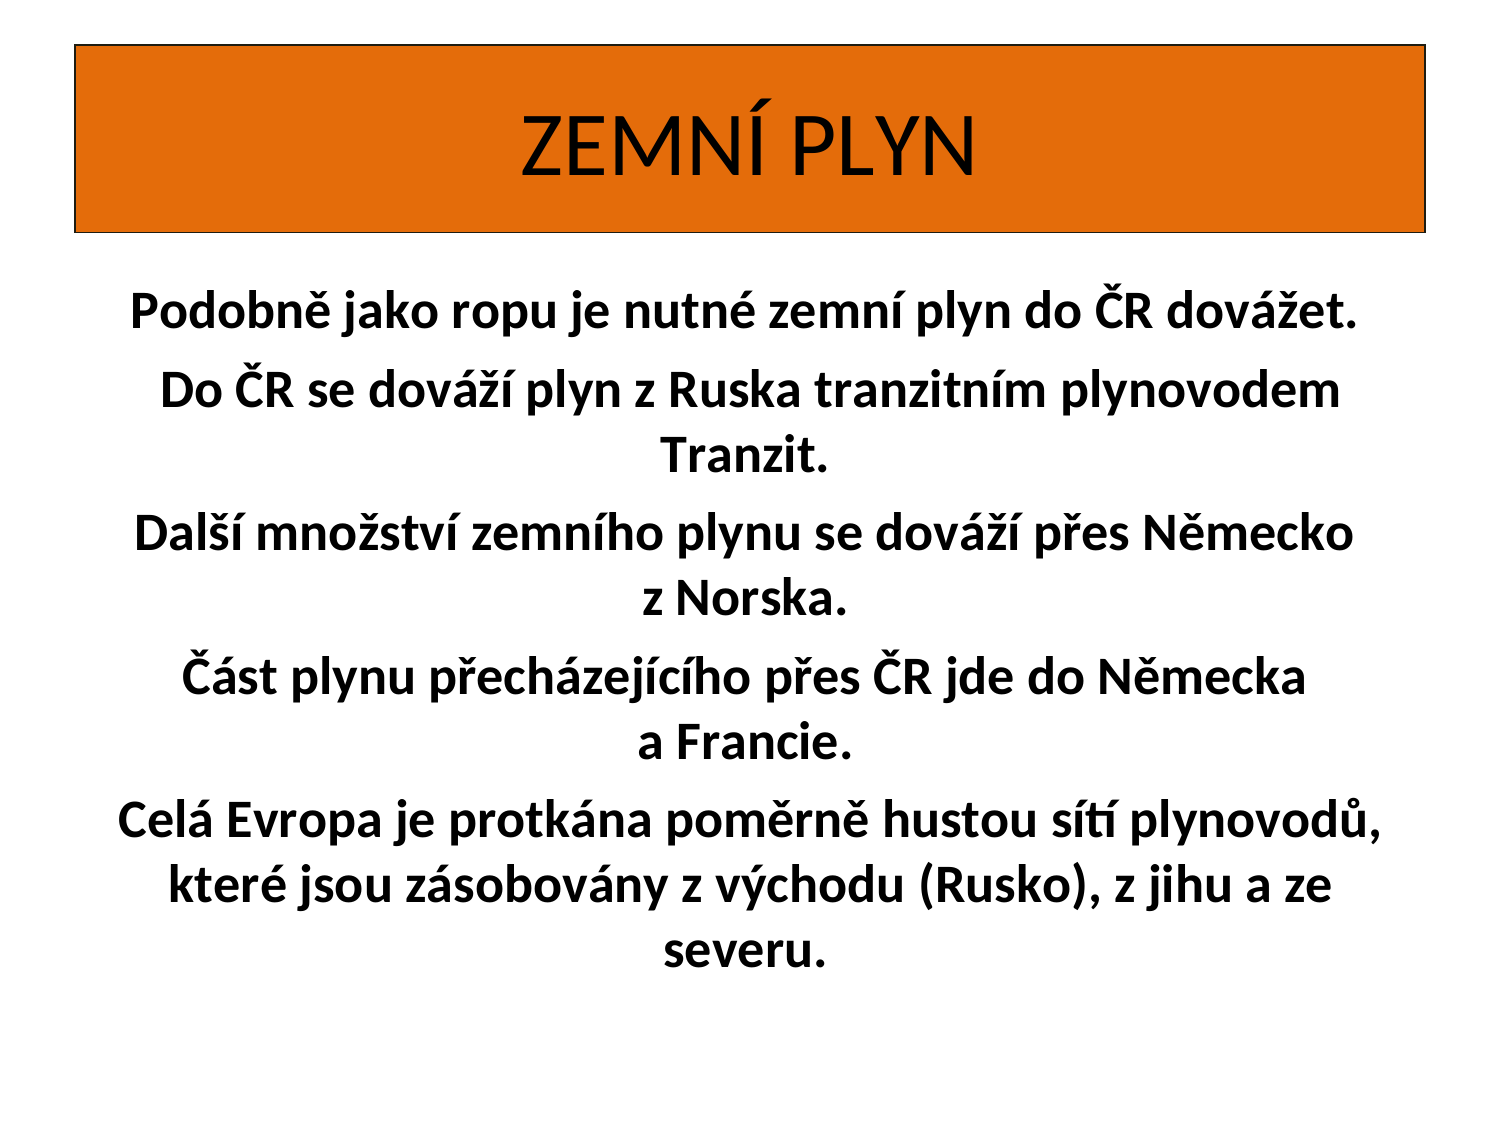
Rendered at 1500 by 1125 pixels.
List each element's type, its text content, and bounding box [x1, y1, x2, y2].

text_box ZEMNÍ PLYN [75, 45, 1426, 233]
text_box Podobně jako ropu je nutné zemní plyn do ČR dovážet. Do ČR se dováží plyn z Ruska tranzitním plynovodem Tranzit. Další množství zemního plynu se dováží přes Německo z Norska. Část plynu přecházejícího přes ČR jde do Německa a Francie. Celá Evropa je protkána poměrně hustou sítí plynovodů, které jsou zásobovány z východu (Rusko), z jihu a ze severu. [76, 267, 1427, 1010]
